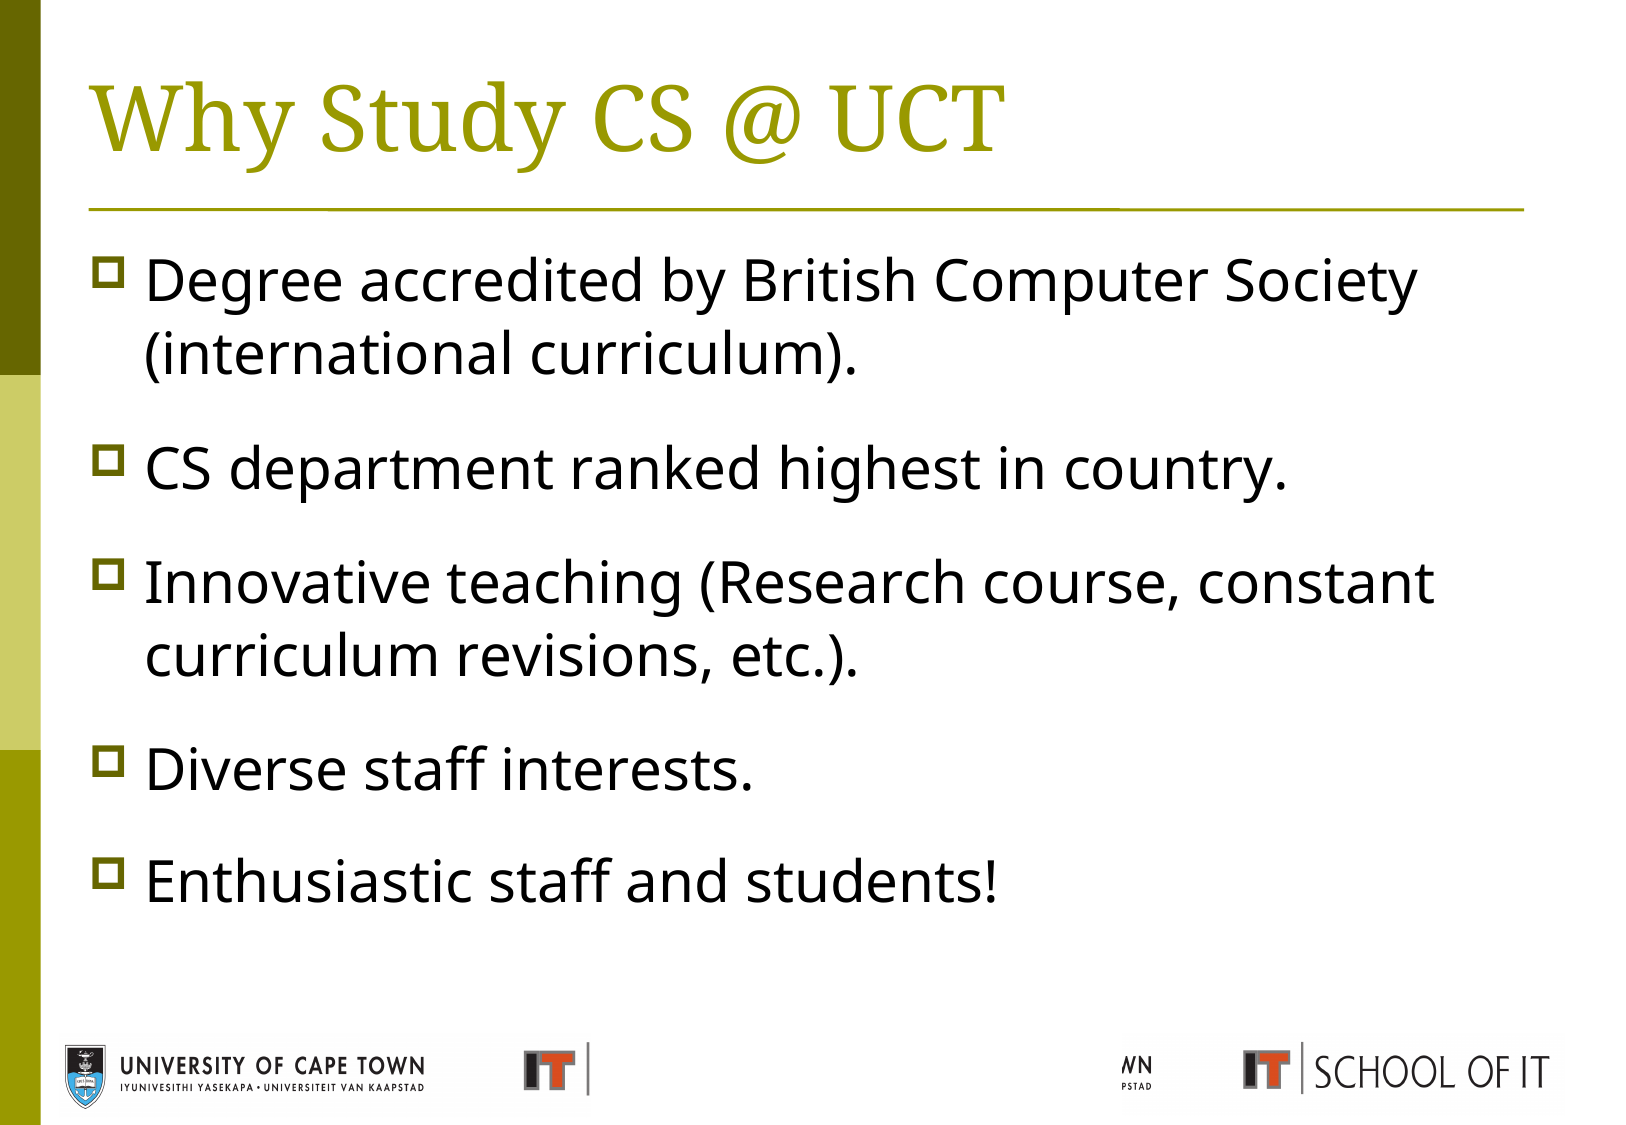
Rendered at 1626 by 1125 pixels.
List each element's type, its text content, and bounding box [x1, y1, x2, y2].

list Degree accredited by British Computer Society (international curriculum). CS department ranked highest in country. Innovative teaching (Research course, constant curriculum revisions, etc.). Diverse staff interests. Enthusiastic staff and students! [73, 233, 1536, 975]
title Why Study CS @ UCT [73, 11, 1536, 178]
